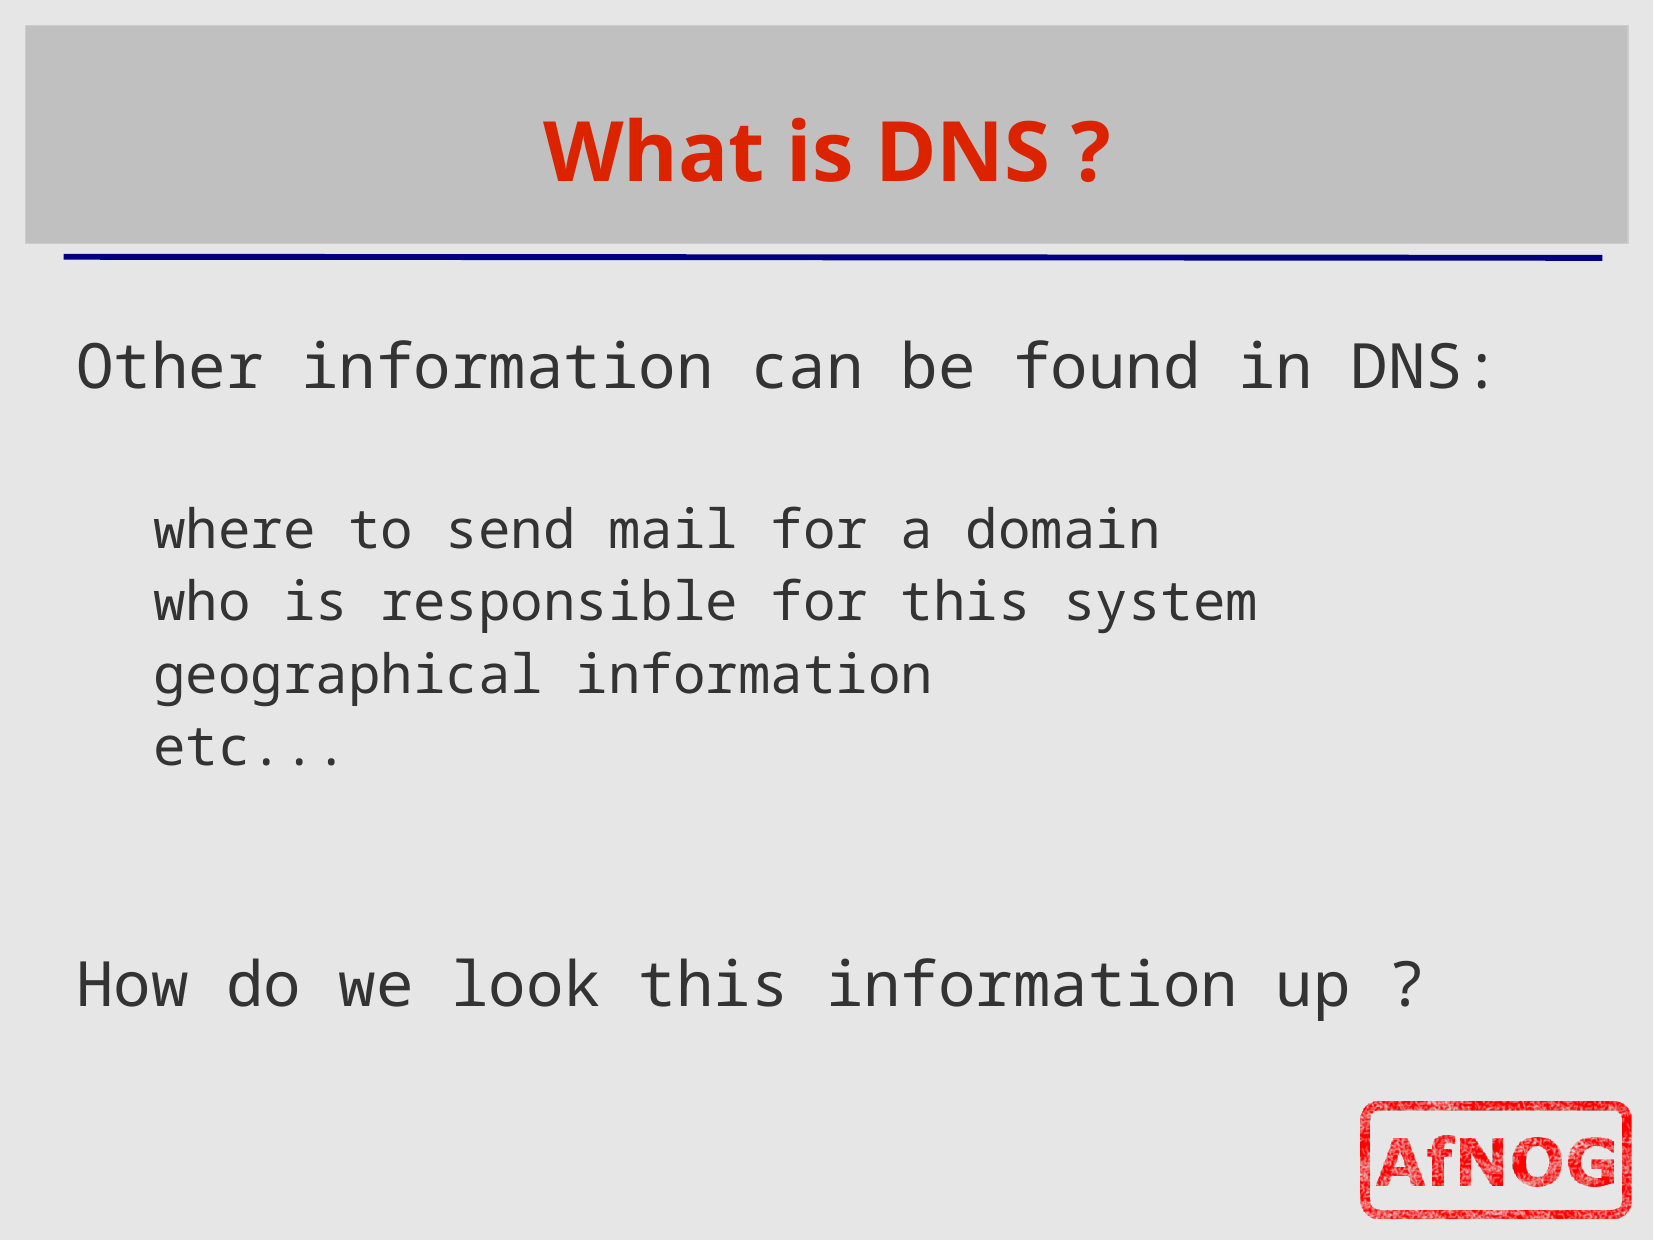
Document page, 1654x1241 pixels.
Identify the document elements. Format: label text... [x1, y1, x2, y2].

picture [1360, 1100, 1632, 1219]
title What is DNS ? [121, 46, 1534, 254]
list Other information can be found in DNS: where to send mail for a domain who is responsible for this system geographical information etc... How do we look this information up ? [59, 322, 1595, 1132]
